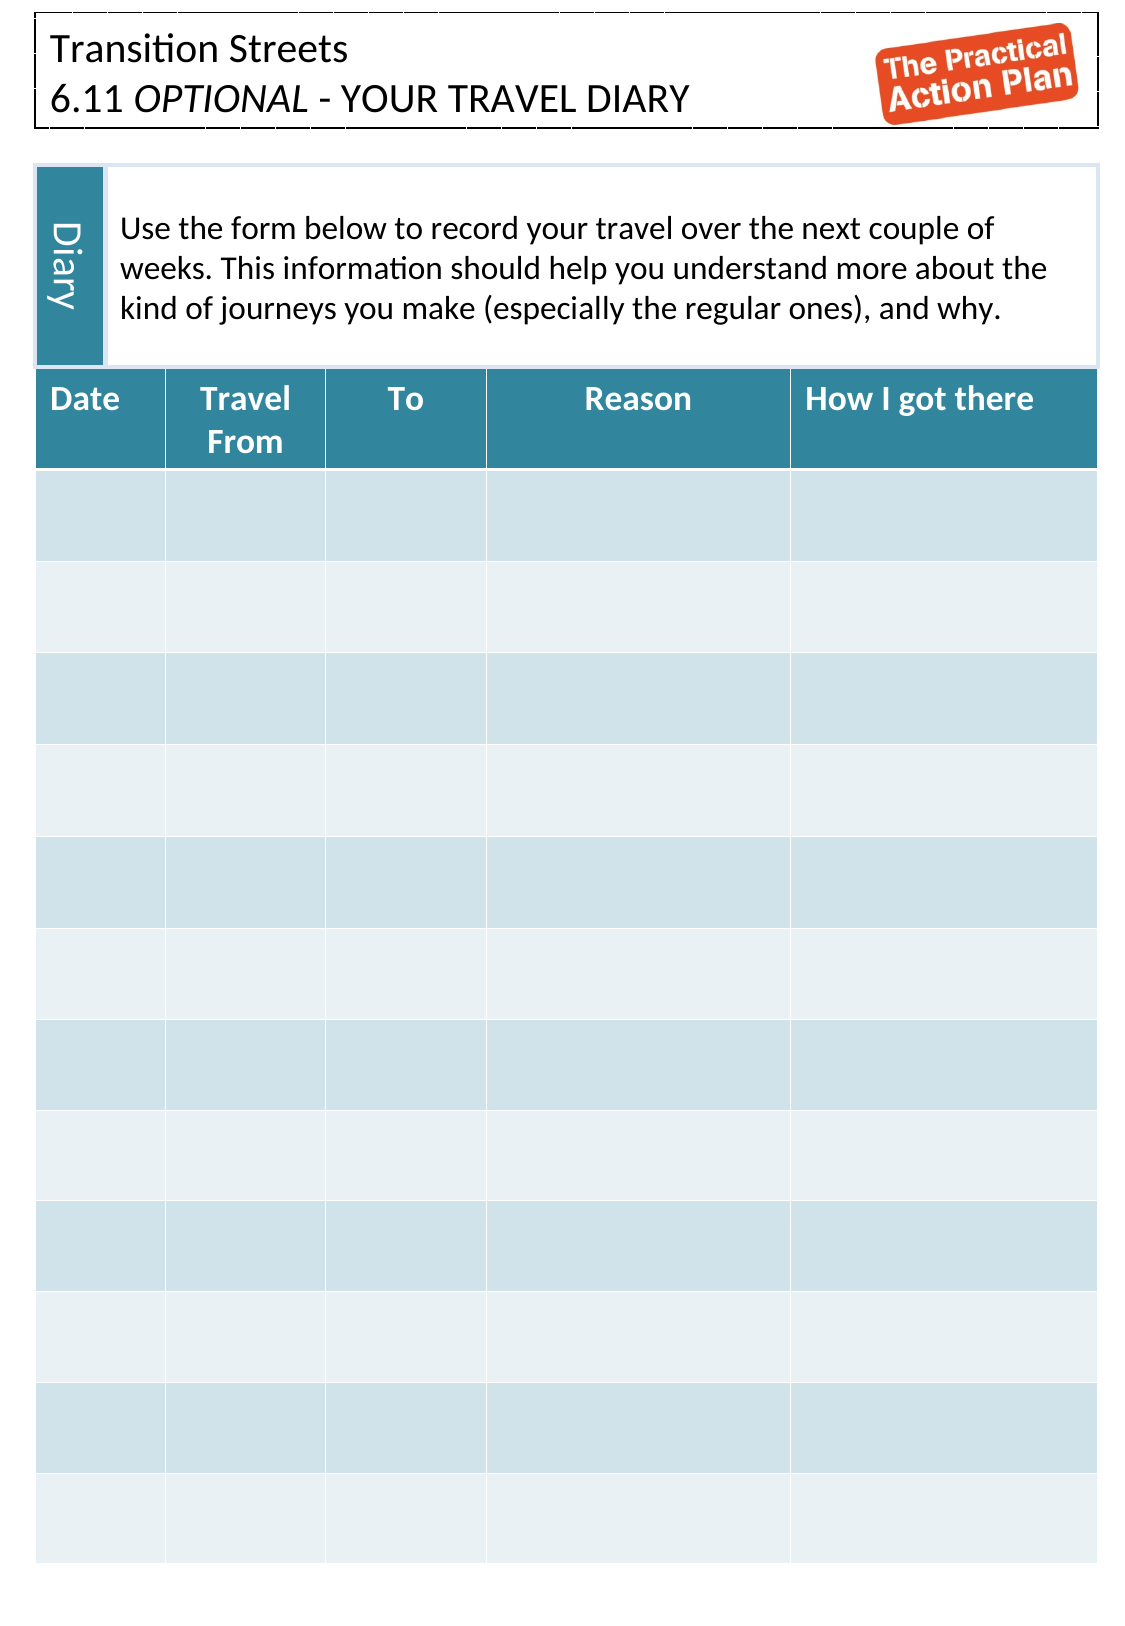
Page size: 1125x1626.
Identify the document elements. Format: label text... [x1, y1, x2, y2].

table_cell [791, 1383, 1097, 1473]
table_cell [36, 1383, 165, 1473]
table_cell [36, 471, 165, 561]
table_cell [326, 1474, 486, 1563]
table_cell [166, 837, 325, 928]
table_cell [326, 1201, 486, 1291]
table_header Date [36, 368, 165, 468]
table_cell [326, 1020, 486, 1110]
table_cell [166, 1292, 325, 1382]
table_cell [487, 1111, 790, 1200]
table_cell [36, 929, 165, 1019]
table_cell [487, 471, 790, 561]
text_box Transition Streets 6.11 OPTIONAL - YOUR TRAVEL DIARY [35, 12, 1099, 129]
table_cell [166, 653, 325, 744]
table_cell [166, 1474, 325, 1563]
table_cell [791, 929, 1097, 1019]
table_header How I got there [791, 368, 1097, 468]
table_cell [791, 1020, 1097, 1110]
table_cell [791, 562, 1097, 652]
table_cell [487, 745, 790, 836]
table_cell [326, 929, 486, 1019]
text_box Use the form below to record your travel over the next couple of weeks. This information should help you understand more about the kind of journeys you make (especially the regular ones), and why. [105, 165, 1098, 368]
table_cell [166, 929, 325, 1019]
table_cell [791, 837, 1097, 928]
table_cell [487, 1201, 790, 1291]
table_cell [166, 1111, 325, 1200]
table_header Reason [487, 368, 790, 468]
table_cell [166, 562, 325, 652]
table_cell [326, 653, 486, 744]
table_cell [791, 471, 1097, 561]
table_cell [326, 1111, 486, 1200]
text_box Diary [35, 165, 105, 368]
table_cell [166, 1020, 325, 1110]
table_header Travel From [166, 368, 325, 468]
table_cell [326, 837, 486, 928]
table_cell [487, 837, 790, 928]
table_cell [36, 562, 165, 652]
table_cell [326, 1383, 486, 1473]
table_cell [791, 1292, 1097, 1382]
table_cell [487, 929, 790, 1019]
table_cell [166, 1201, 325, 1291]
table_cell [36, 745, 165, 836]
table_cell [36, 1020, 165, 1110]
table_cell [326, 1292, 486, 1382]
table_cell [166, 471, 325, 561]
table_cell [791, 653, 1097, 744]
table_cell [487, 1020, 790, 1110]
table_cell [326, 745, 486, 836]
table_cell [36, 1111, 165, 1200]
table_cell [326, 562, 486, 652]
table_cell [791, 1201, 1097, 1291]
table_cell [36, 653, 165, 744]
table_cell [487, 1383, 790, 1473]
table_cell [36, 1201, 165, 1291]
table_cell [36, 1292, 165, 1382]
table_cell [36, 1474, 165, 1563]
table_header To [326, 368, 486, 468]
table_cell [36, 837, 165, 928]
table_cell [487, 1474, 790, 1563]
table_cell [166, 745, 325, 836]
table_cell [487, 653, 790, 744]
table_cell [791, 745, 1097, 836]
table_cell [487, 1292, 790, 1382]
table_cell [791, 1474, 1097, 1563]
table_cell [166, 1383, 325, 1473]
table_cell [326, 471, 486, 561]
table_cell [487, 562, 790, 652]
table_cell [791, 1111, 1097, 1200]
